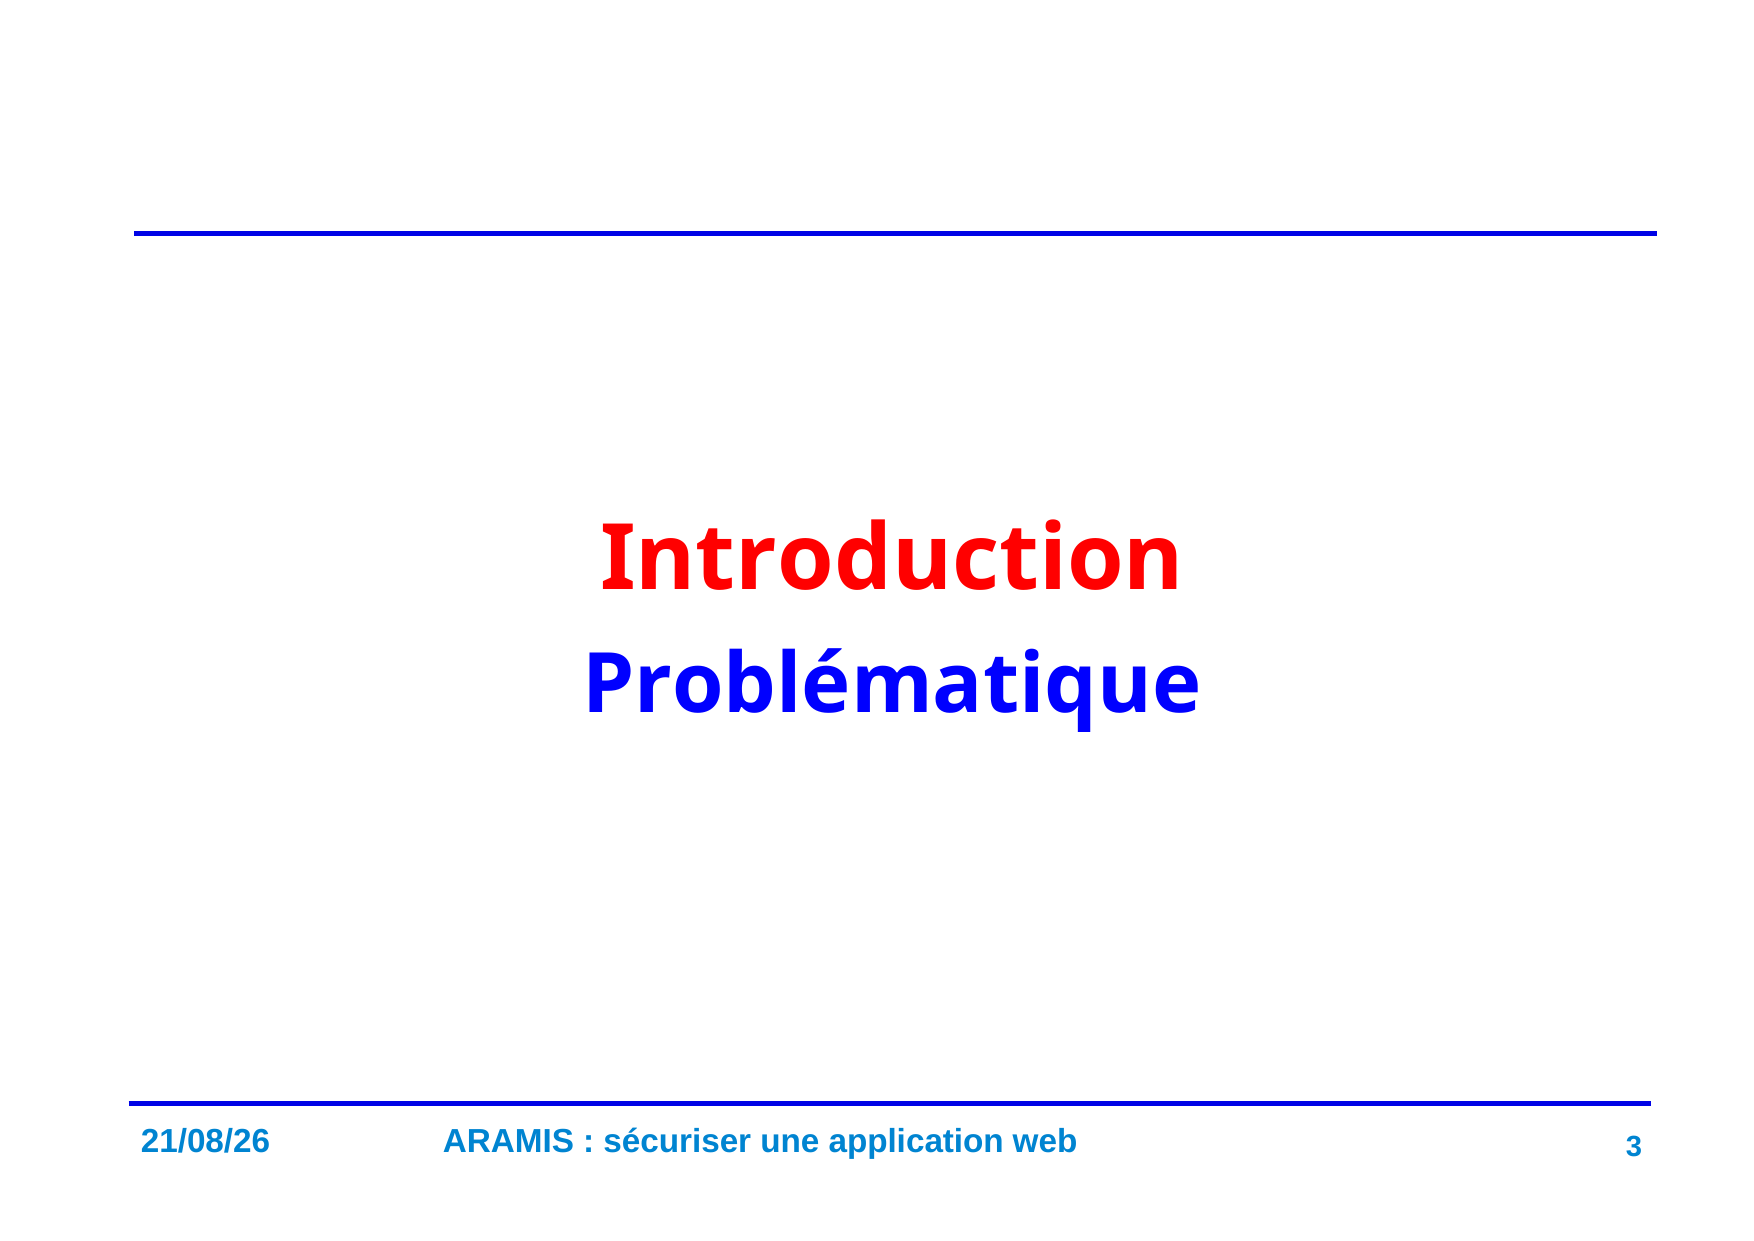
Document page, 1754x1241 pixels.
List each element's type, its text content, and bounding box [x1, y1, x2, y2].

list Introduction Problématique [131, 499, 1654, 742]
